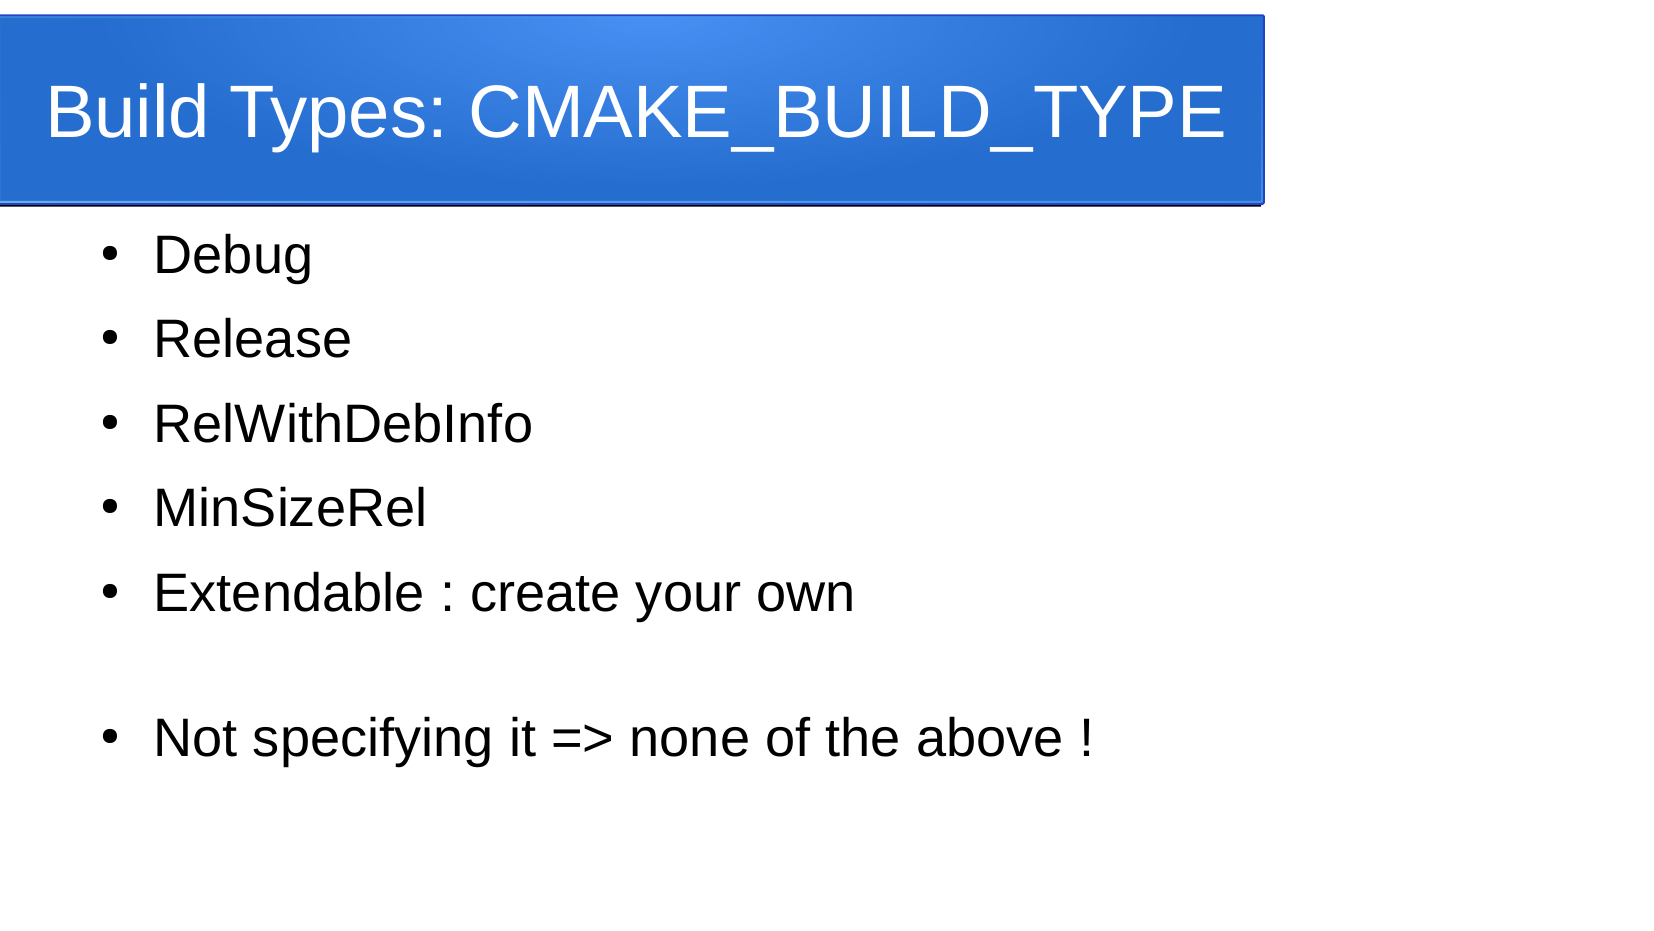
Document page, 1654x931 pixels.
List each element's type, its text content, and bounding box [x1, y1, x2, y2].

list Debug Release RelWithDebInfo MinSizeRel Extendable : create your own Not specifying it => none of the above ! [82, 224, 1591, 886]
title Build Types: CMAKE_BUILD_TYPE [45, 29, 1261, 196]
